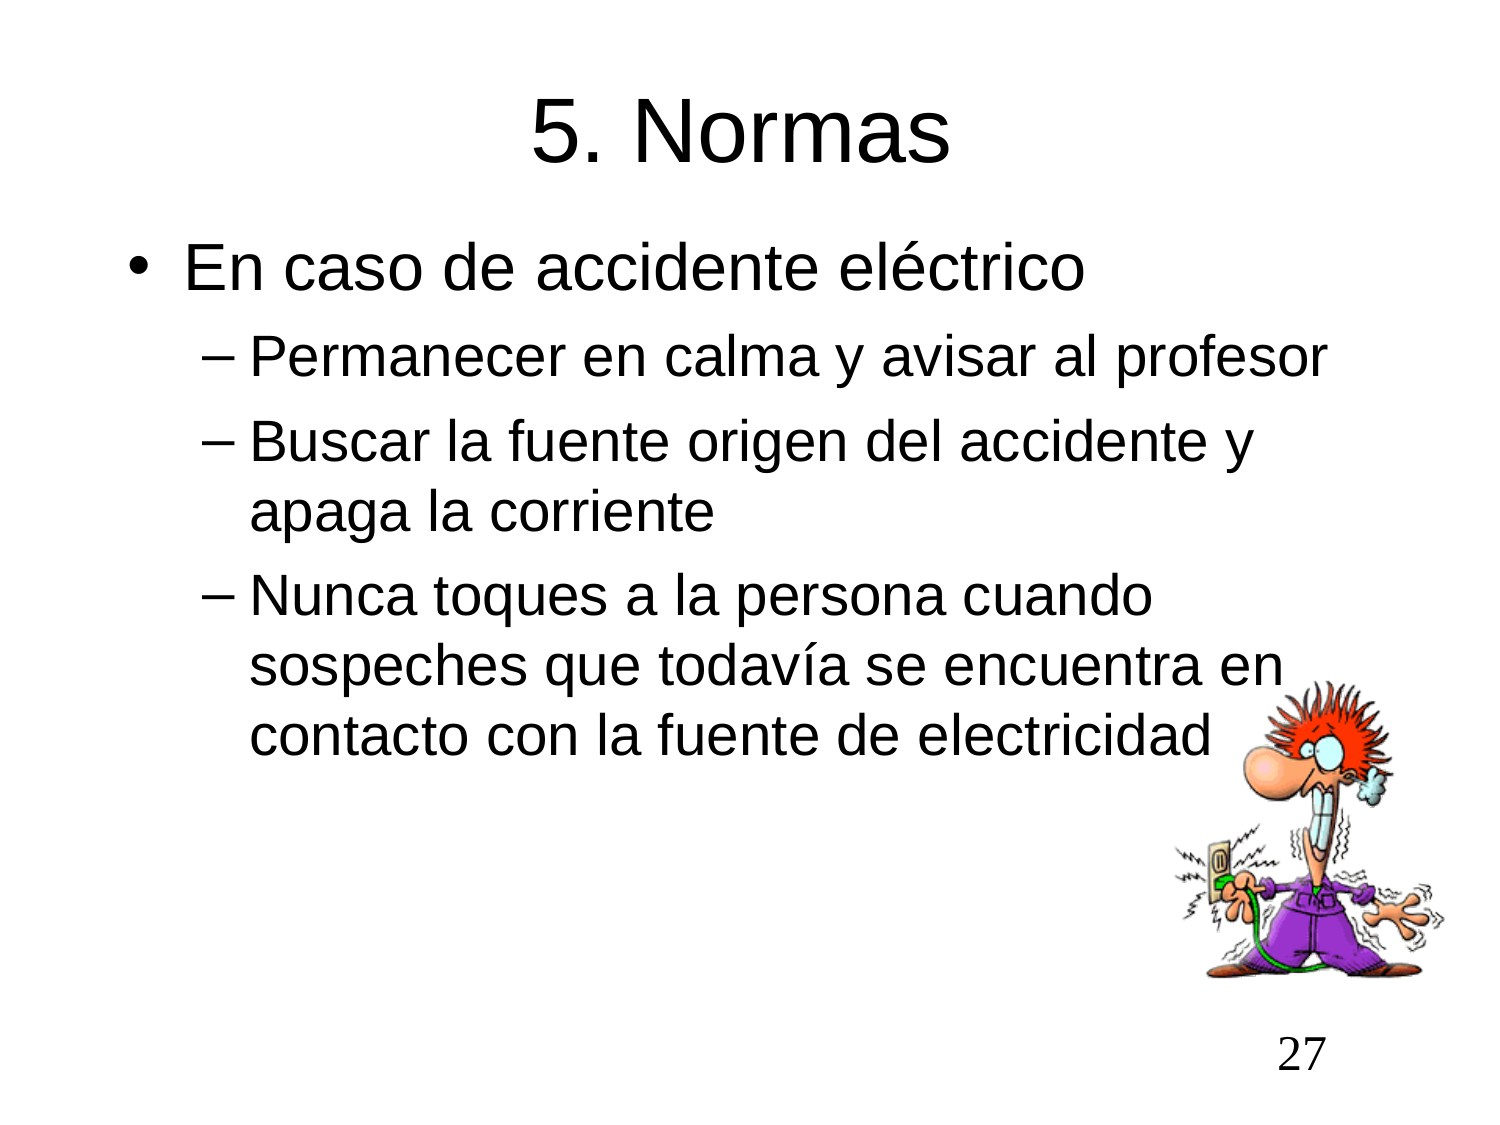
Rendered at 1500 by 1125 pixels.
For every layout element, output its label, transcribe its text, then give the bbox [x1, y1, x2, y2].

title 5. Normas [104, 32, 1380, 220]
list En caso de accidente eléctrico Permanecer en calma y avisar al profesor Buscar la fuente origen del accidente y apaga la corriente Nunca toques a la persona cuando sospeches que todavía se encuentra en contacto con la fuente de electricidad [112, 216, 1388, 1000]
picture [1165, 673, 1453, 986]
